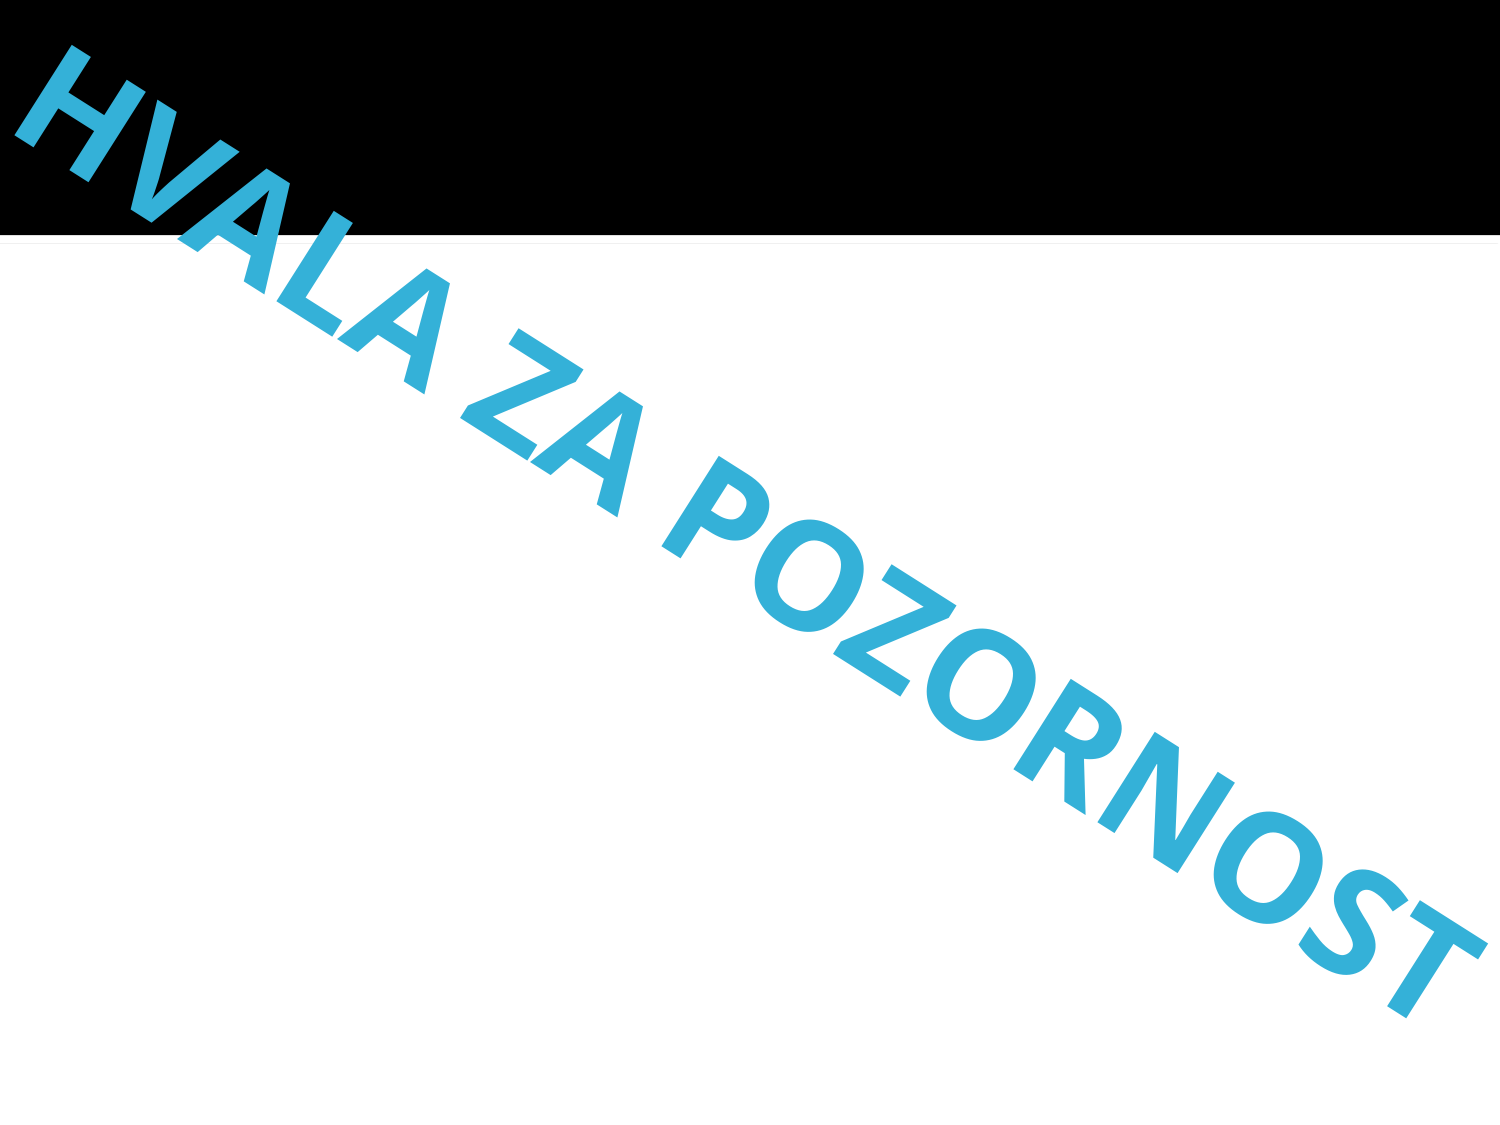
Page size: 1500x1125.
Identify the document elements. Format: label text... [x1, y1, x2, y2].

text_box HVALA ZA POZORNOST [0, 0, 1500, 1076]
